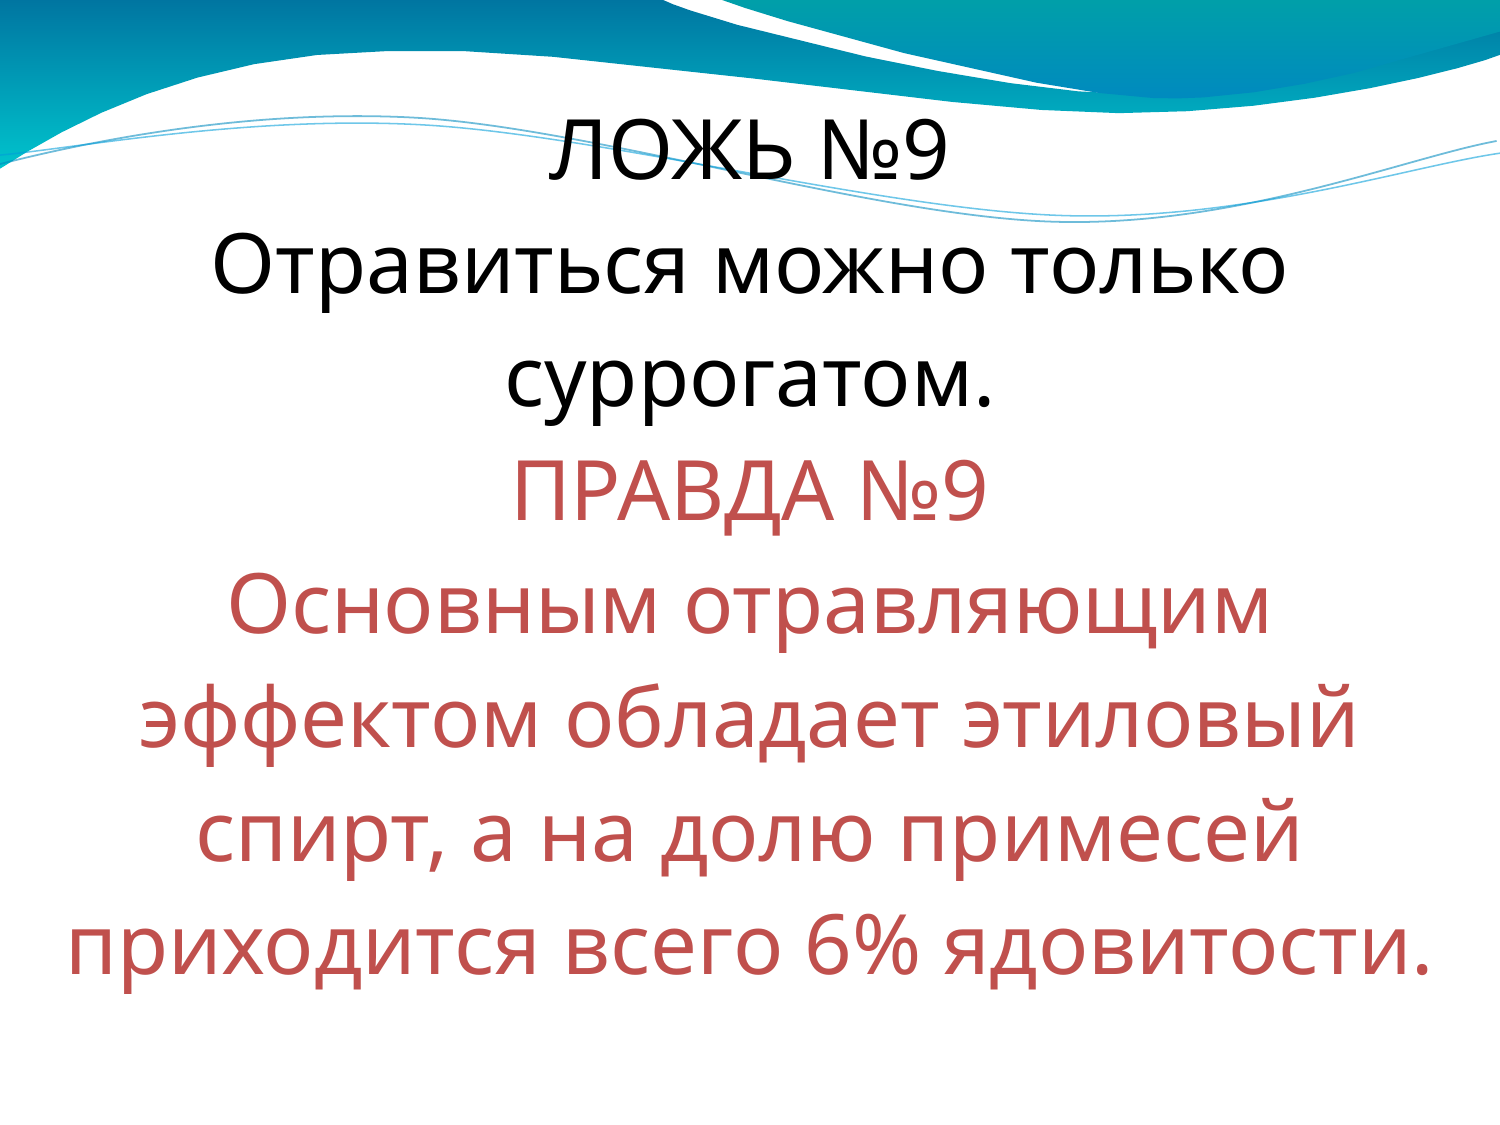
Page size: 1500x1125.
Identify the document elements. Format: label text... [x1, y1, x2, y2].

text_box ЛОЖЬ №9 Отравиться можно только суррогатом. ПРАВДА №9 Основным отравляющим эффектом обладает этиловый спирт, а на долю примесей приходится всего 6% ядовитости. [35, 83, 1465, 1007]
